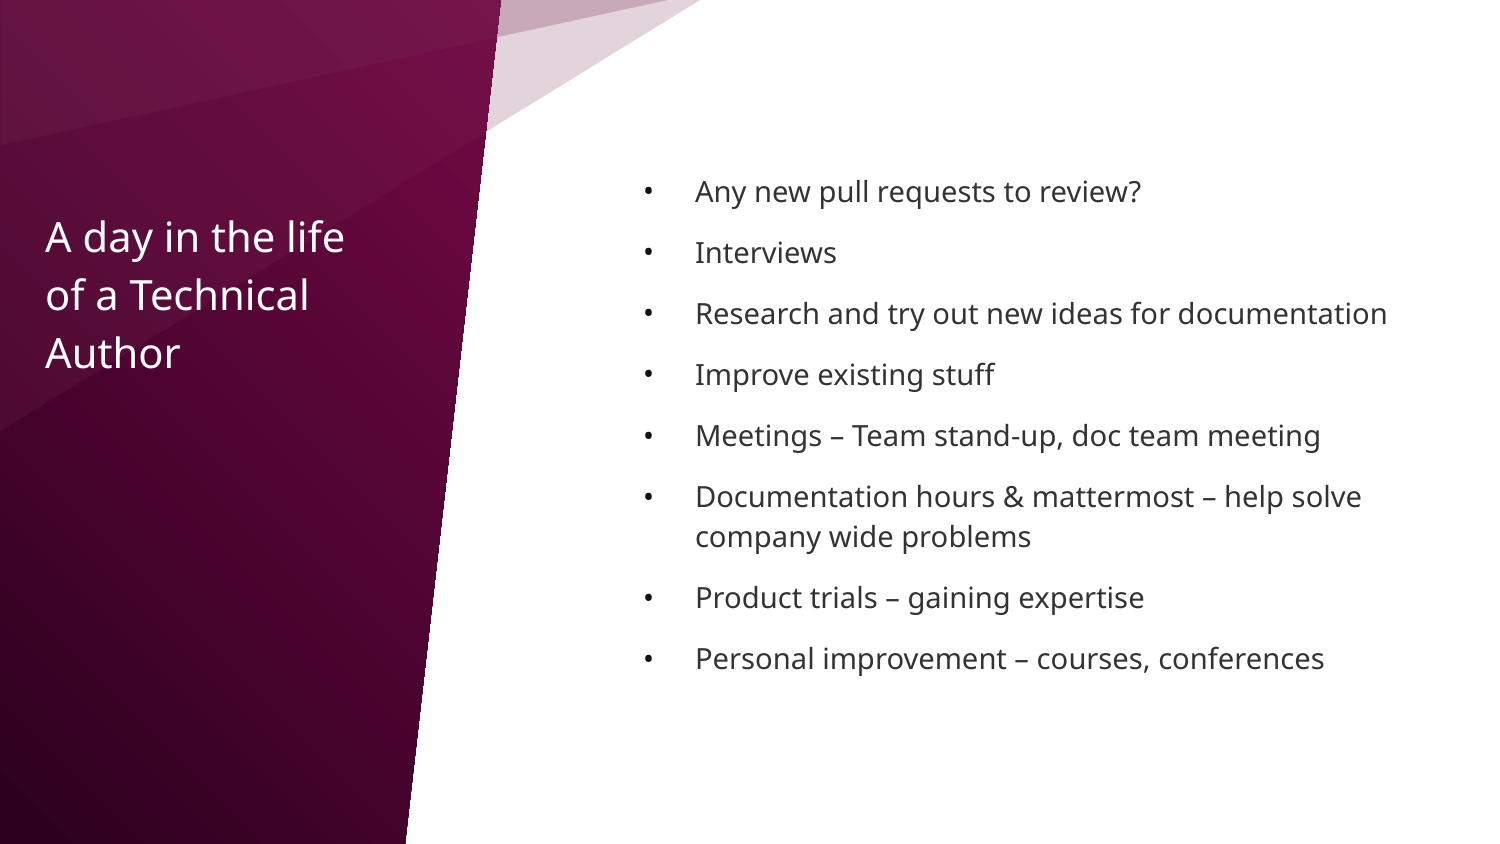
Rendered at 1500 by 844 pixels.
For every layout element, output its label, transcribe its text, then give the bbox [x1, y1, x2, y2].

text_box Any new pull requests to review? Interviews Research and try out new ideas for documentation Improve existing stuff Meetings – Team stand-up, doc team meeting Documentation hours & mattermost – help solve company wide problems Product trials – gaining expertise Personal improvement – courses, conferences [620, 112, 1447, 774]
text_box A day in the life of a Technical Author [45, 202, 380, 745]
text_box [0, 0, 701, 844]
